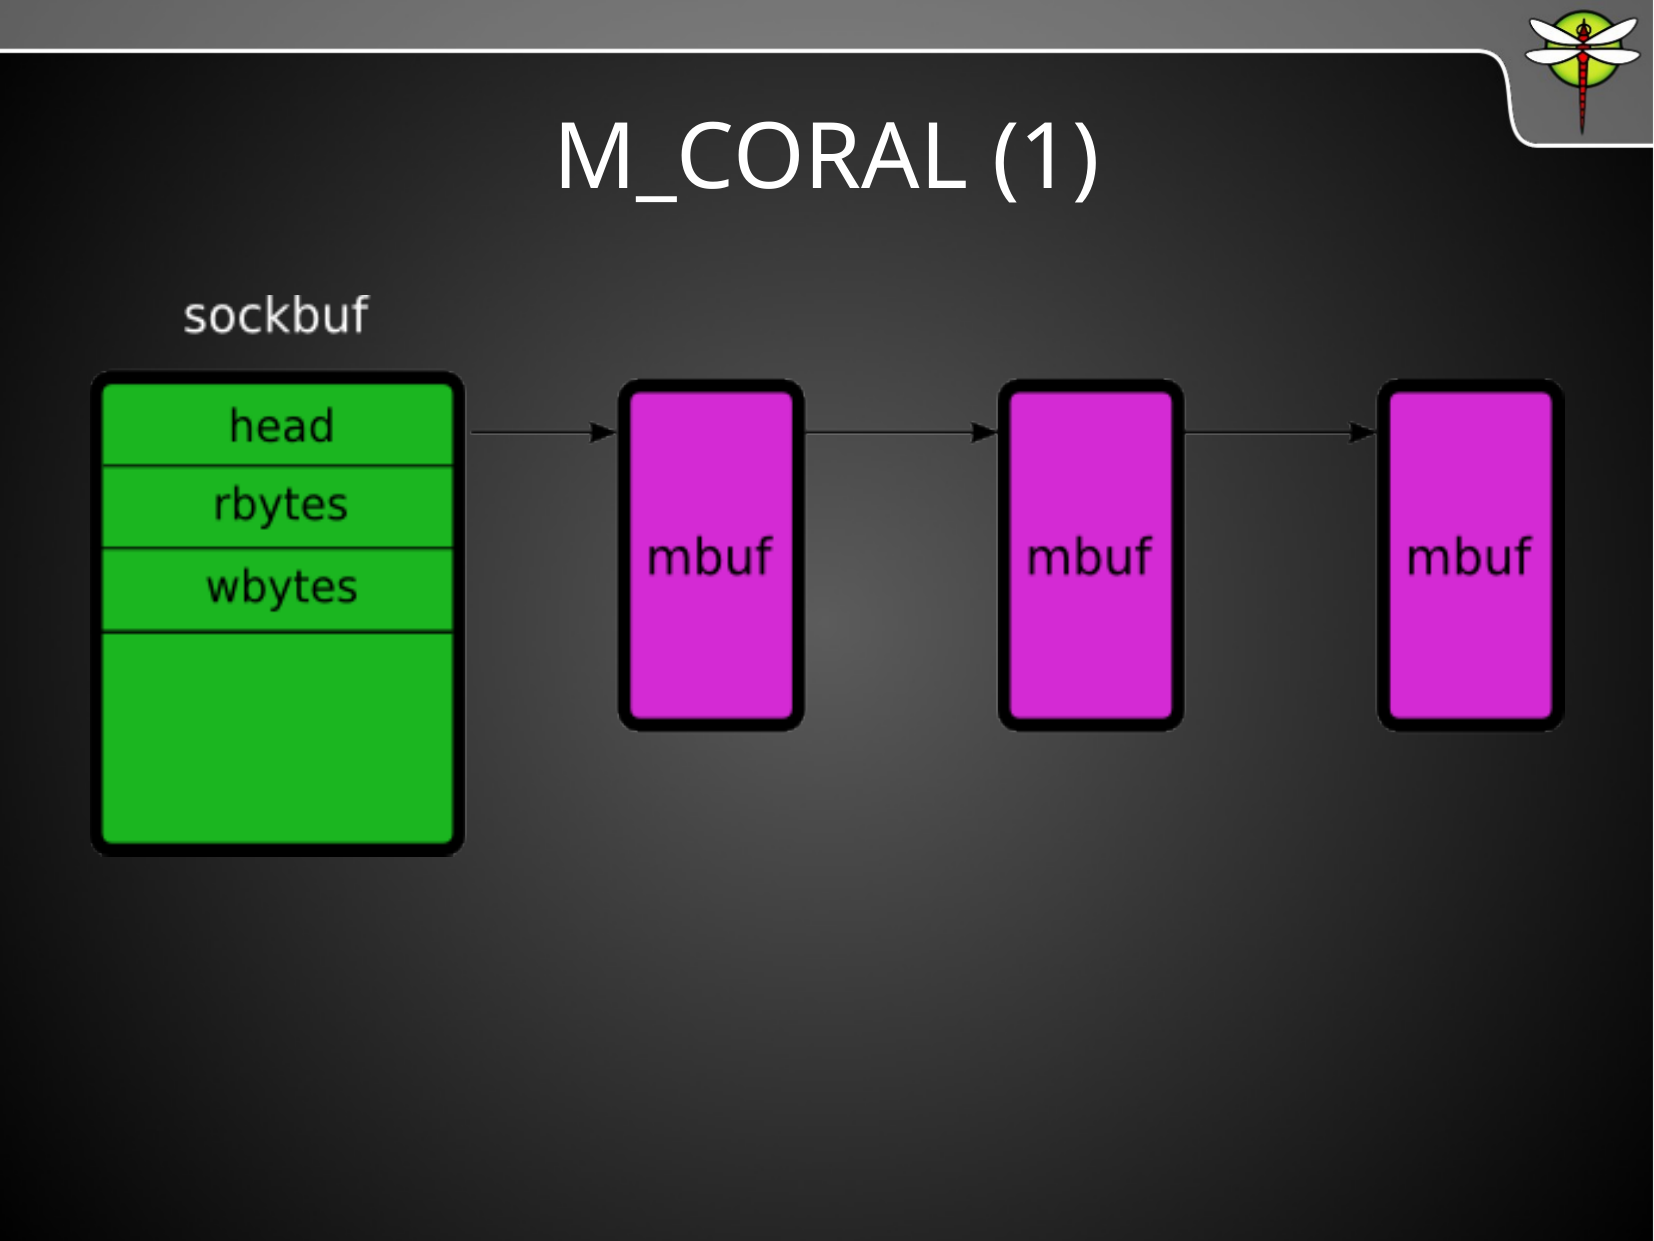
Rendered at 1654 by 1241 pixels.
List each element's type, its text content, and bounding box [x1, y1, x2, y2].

title M_CORAL (1) [82, 56, 1571, 250]
chart [82, 290, 1571, 1109]
picture [0, 0, 1654, 1241]
